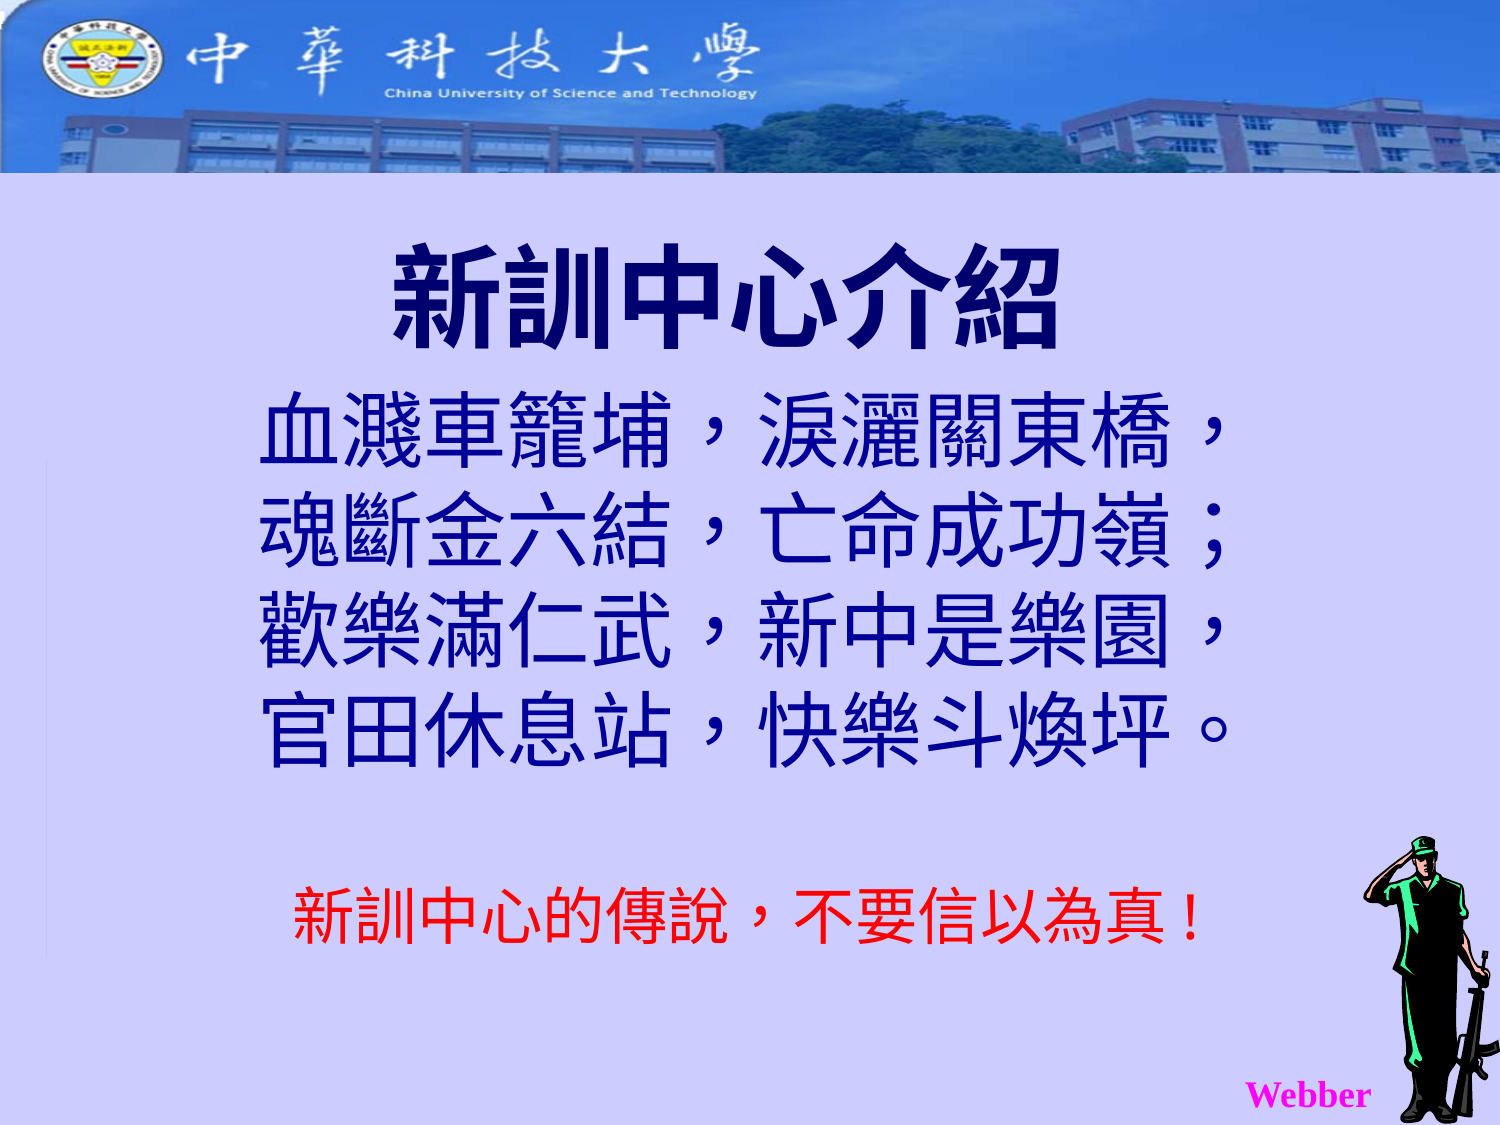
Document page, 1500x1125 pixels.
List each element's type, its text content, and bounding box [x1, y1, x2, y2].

picture [0, 0, 1500, 173]
text_box 血濺車籠埔，淚灑關東橋，魂斷金六結，亡命成功嶺；歡樂滿仁武，新中是樂園，官田休息站，快樂斗煥坪。 [242, 370, 1341, 790]
text_box Webber [1229, 1062, 1407, 1123]
text_box 新訓中心的傳說，不要信以為真! [277, 869, 1270, 961]
picture [1363, 835, 1500, 1125]
text_box 新訓中心介紹 [375, 220, 1081, 370]
